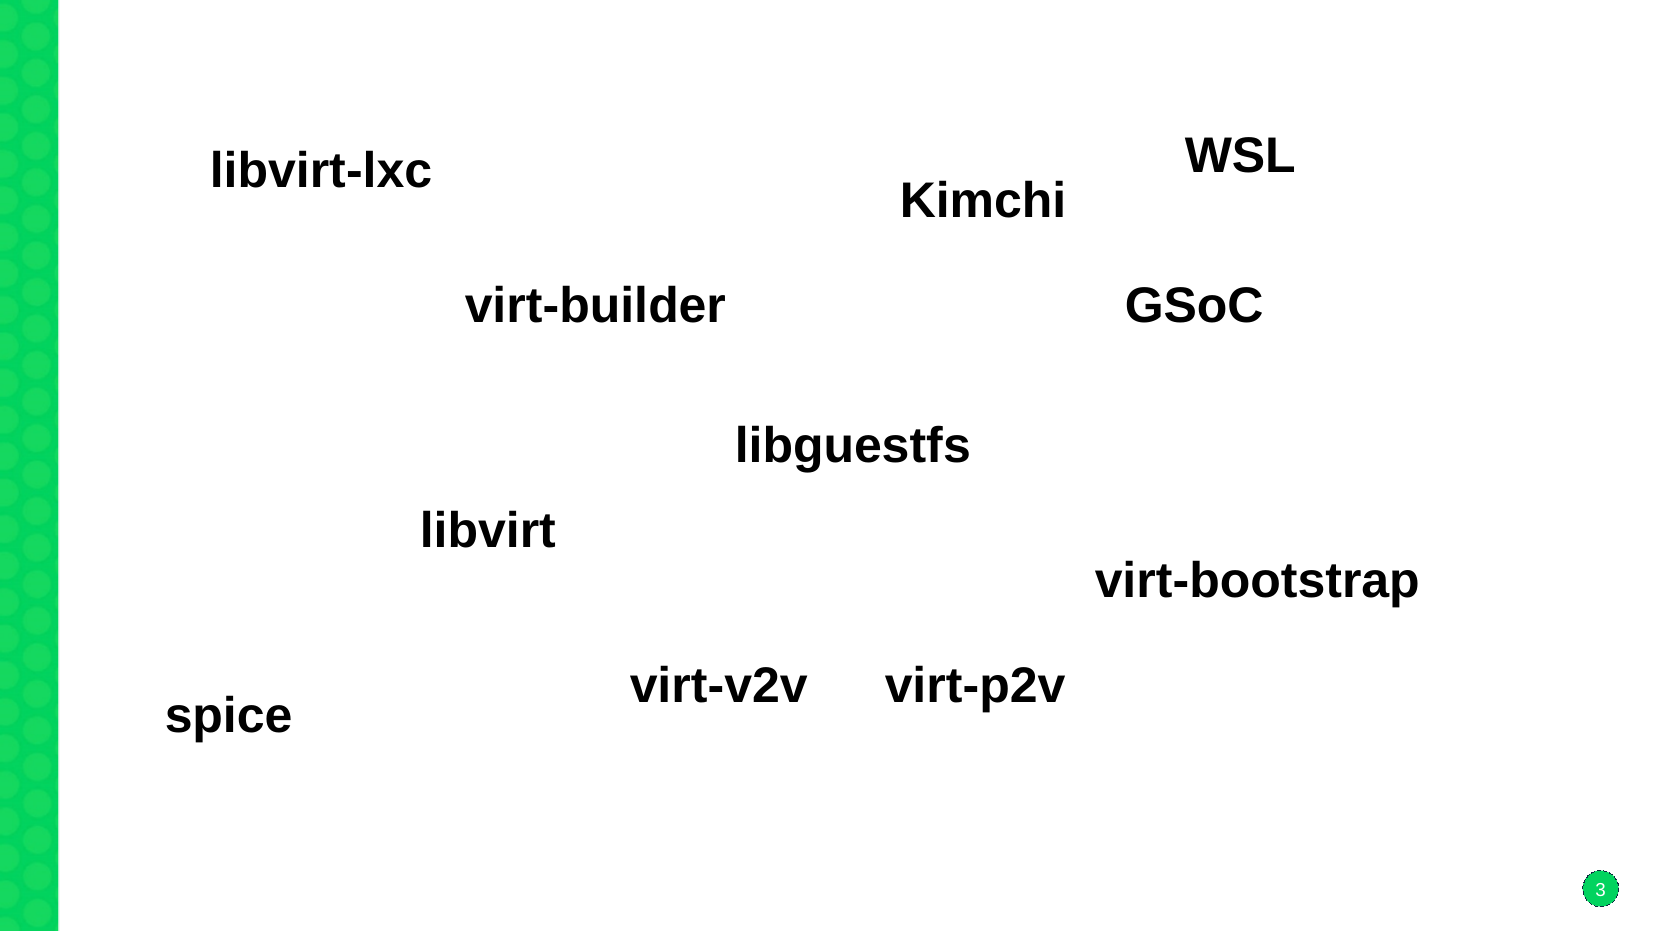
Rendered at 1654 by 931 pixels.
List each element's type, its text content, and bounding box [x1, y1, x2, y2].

text_box spice [150, 679, 571, 751]
text_box virt-bootstrap [1080, 544, 1501, 616]
text_box virt-builder [450, 270, 871, 341]
text_box GSoC [1110, 270, 1531, 341]
text_box virt-v2v [615, 649, 870, 721]
text_box libguestfs [720, 409, 1141, 481]
text_box libvirt-lxc [195, 135, 616, 206]
text_box virt-p2v [870, 649, 1291, 721]
text_box WSL [1170, 120, 1591, 191]
text_box Kimchi [885, 165, 1306, 236]
text_box libvirt [405, 495, 826, 566]
picture [0, 0, 76, 931]
